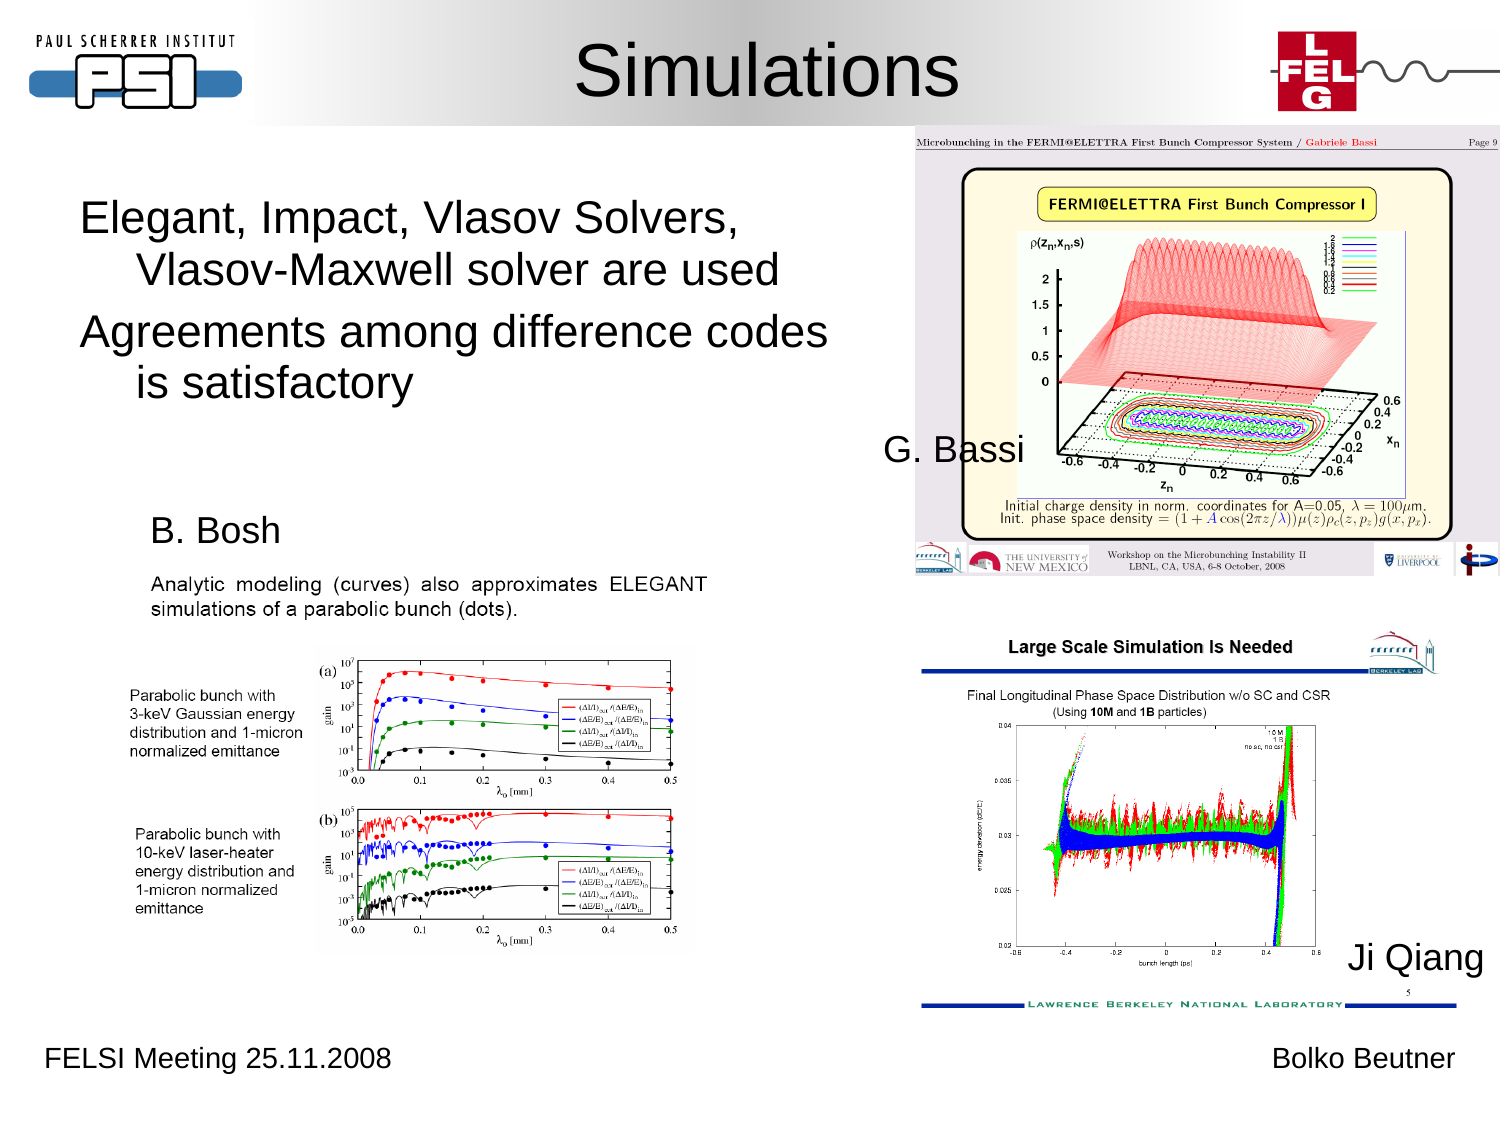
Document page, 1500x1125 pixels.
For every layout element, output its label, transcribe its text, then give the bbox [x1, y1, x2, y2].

picture [876, 597, 1500, 1039]
picture [59, 515, 798, 1024]
picture [1270, 30, 1500, 113]
picture [17, 19, 256, 119]
picture [915, 125, 1500, 576]
list Elegant, Impact, Vlasov Solvers, Vlasov-Maxwell solver are used Agreements among difference codes is satisfactory [64, 184, 1436, 988]
text_box B. Bosh [135, 501, 297, 560]
text_box Ji Qiang [1332, 928, 1500, 987]
text_box G. Bassi [868, 420, 1040, 479]
title Simulations [265, 7, 1270, 133]
